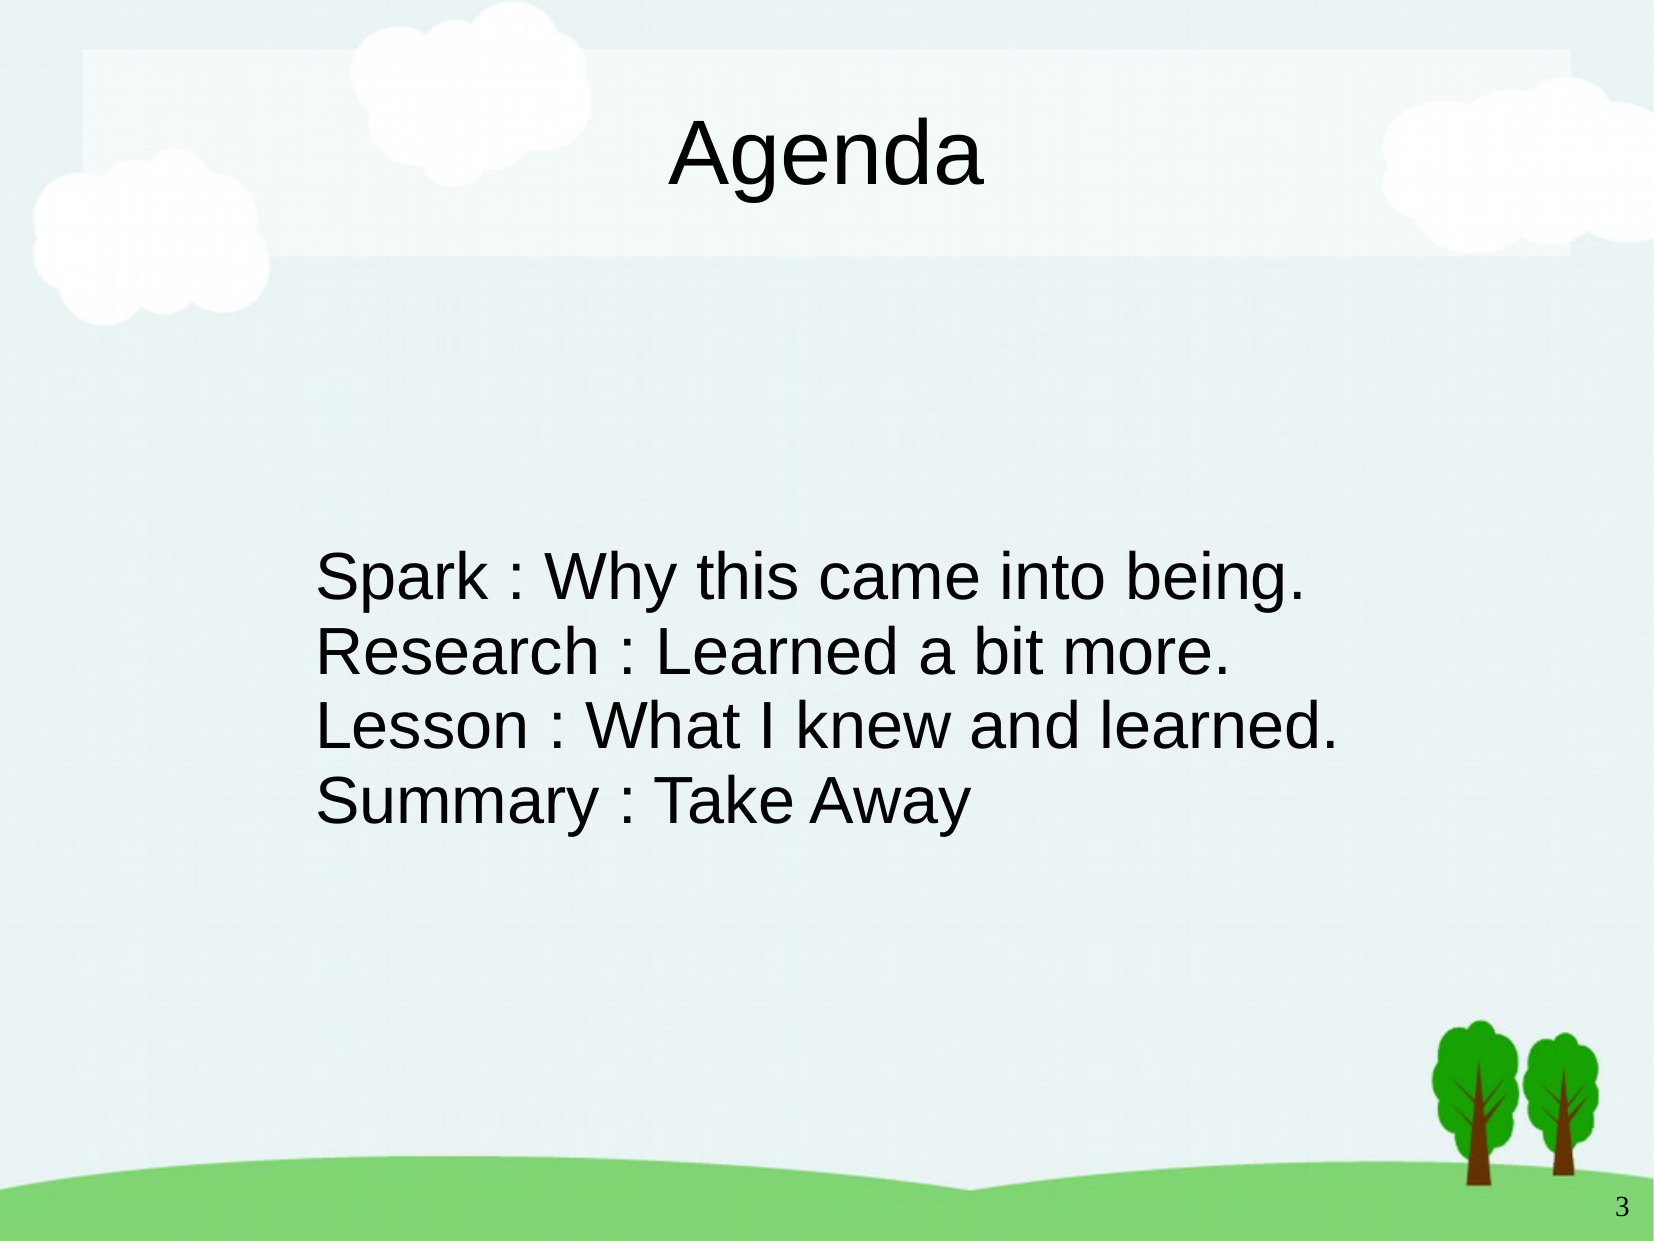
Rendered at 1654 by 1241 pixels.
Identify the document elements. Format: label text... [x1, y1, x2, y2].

title Agenda [82, 49, 1571, 257]
picture [0, 0, 1654, 1241]
subtitle Spark : Why this came into being. Research : Learned a bit more. Lesson : What I knew and learned. Summary : Take Away [315, 290, 1571, 1087]
